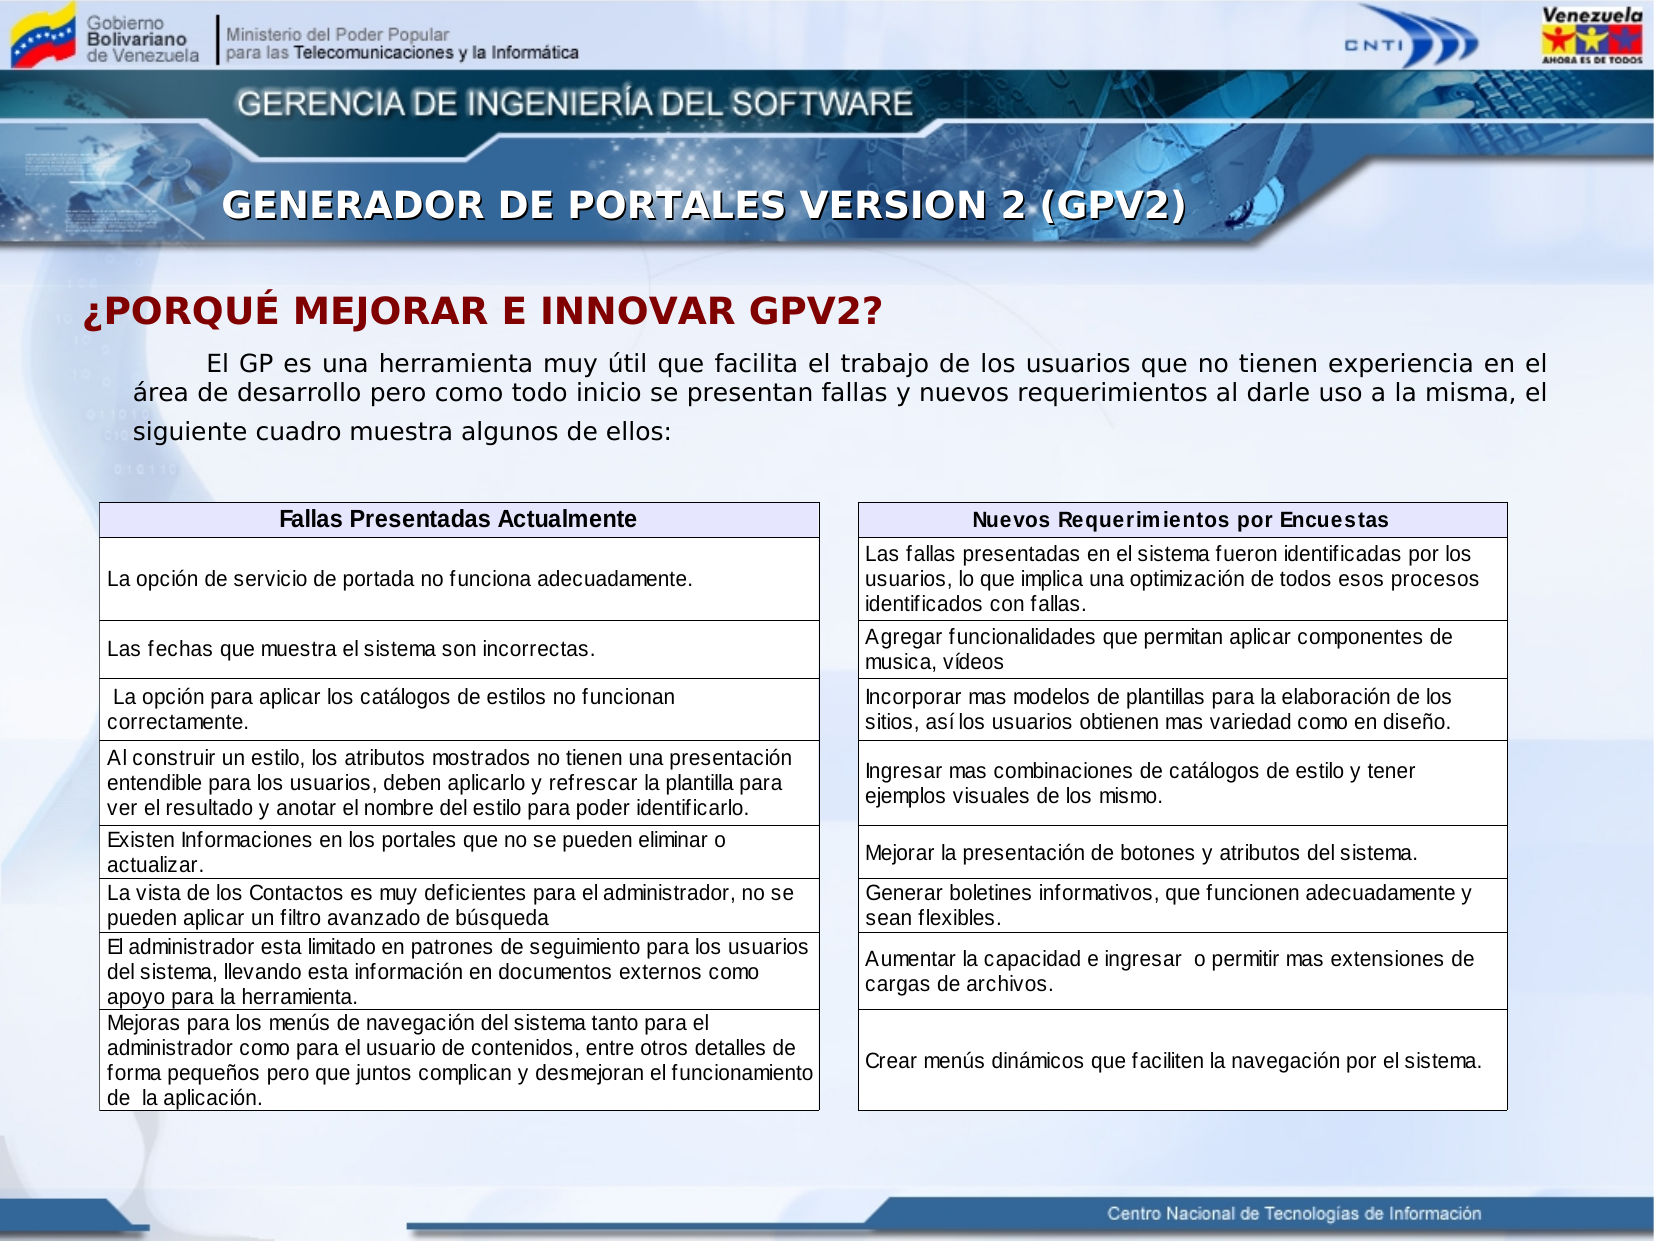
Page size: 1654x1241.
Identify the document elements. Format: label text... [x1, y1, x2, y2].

text_box ¿PORQUÉ MEJORAR E INNOVAR GPV2? [5, 283, 981, 373]
picture [0, 0, 1654, 1241]
chart [99, 501, 1510, 1115]
text_box GENERADOR DE PORTALES VERSION 2 (GPV2) [206, 177, 1270, 237]
text_box El GP es una herramienta muy útil que facilita el trabajo de los usuarios que no tienen experiencia en el área de desarrollo pero como todo inicio se presentan fallas y nuevos requerimientos al darle uso a la misma, el siguiente cuadro muestra algunos de ellos: [118, 342, 1565, 458]
